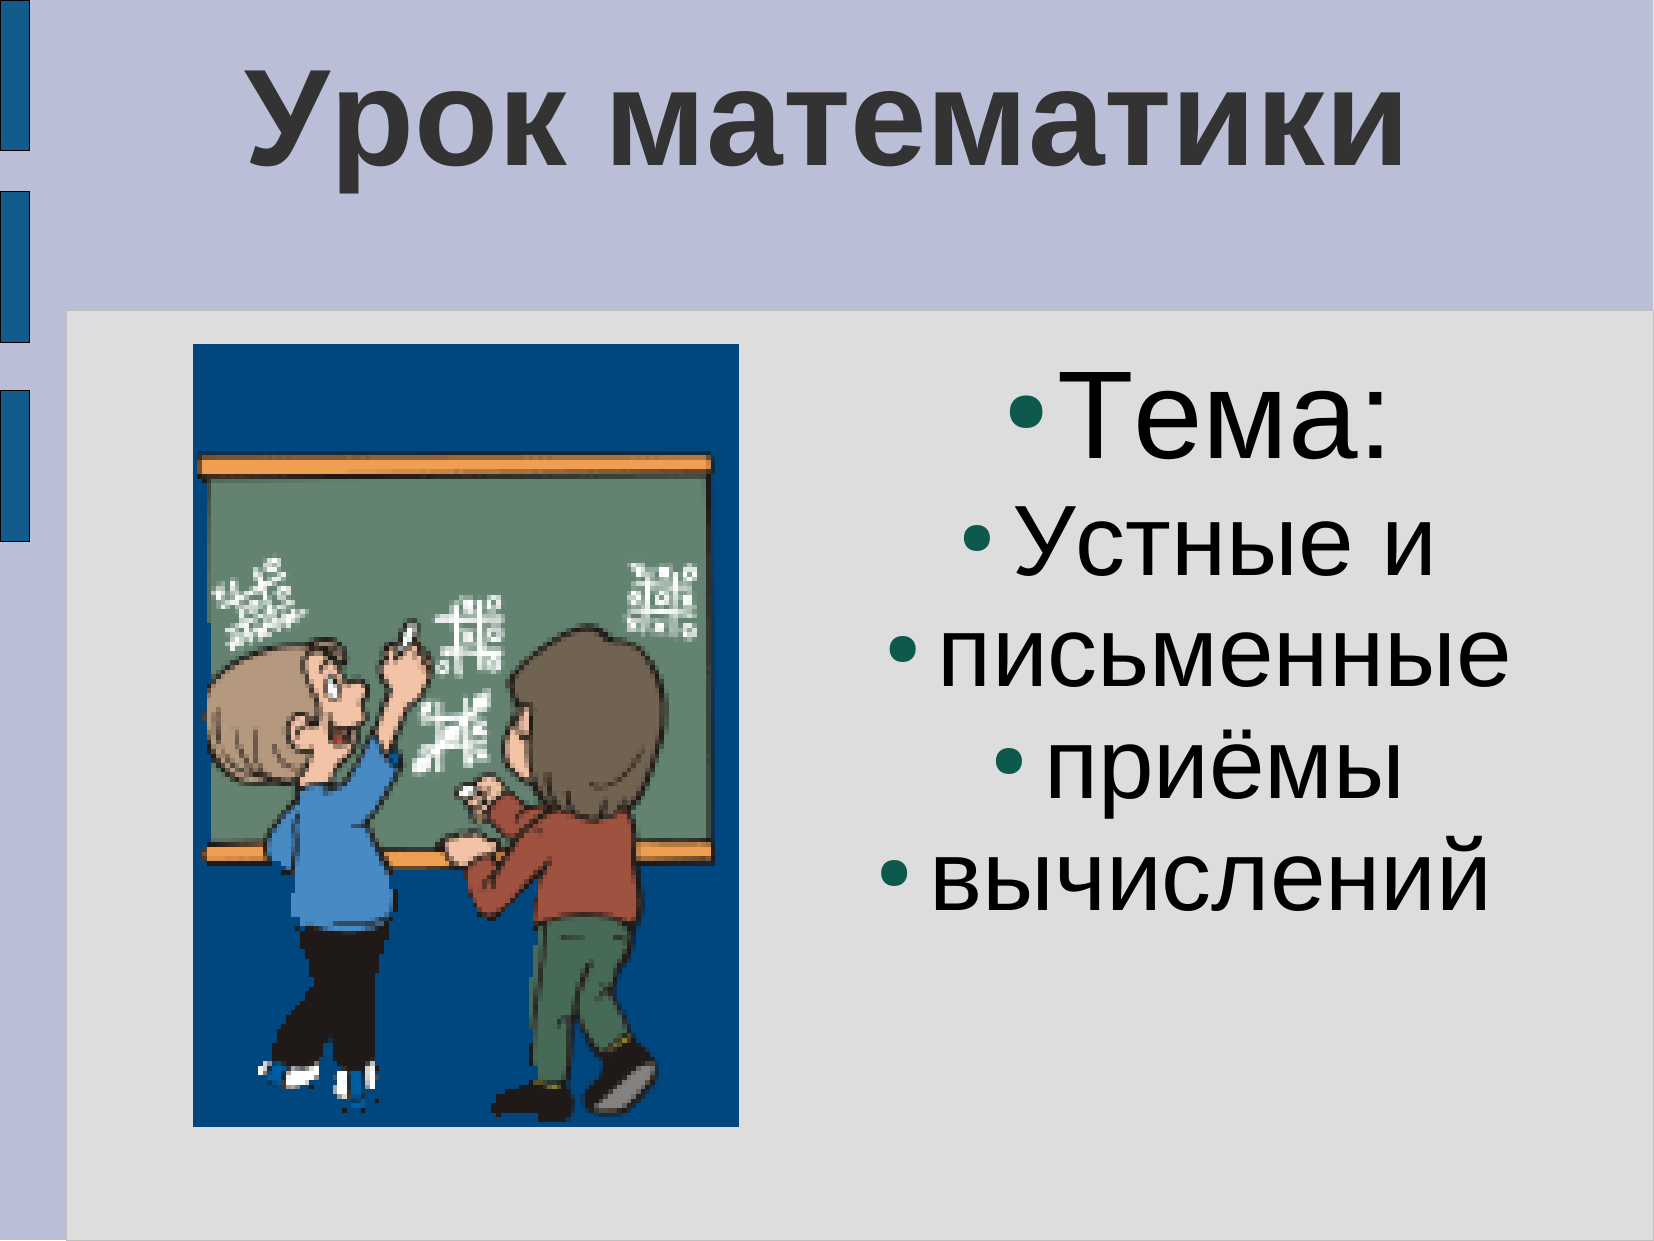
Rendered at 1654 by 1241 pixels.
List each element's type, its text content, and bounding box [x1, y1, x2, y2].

list Тема: Устные и письменные приёмы вычислений [845, 344, 1535, 1127]
picture [193, 344, 739, 1127]
title Урок математики [121, 40, 1534, 349]
